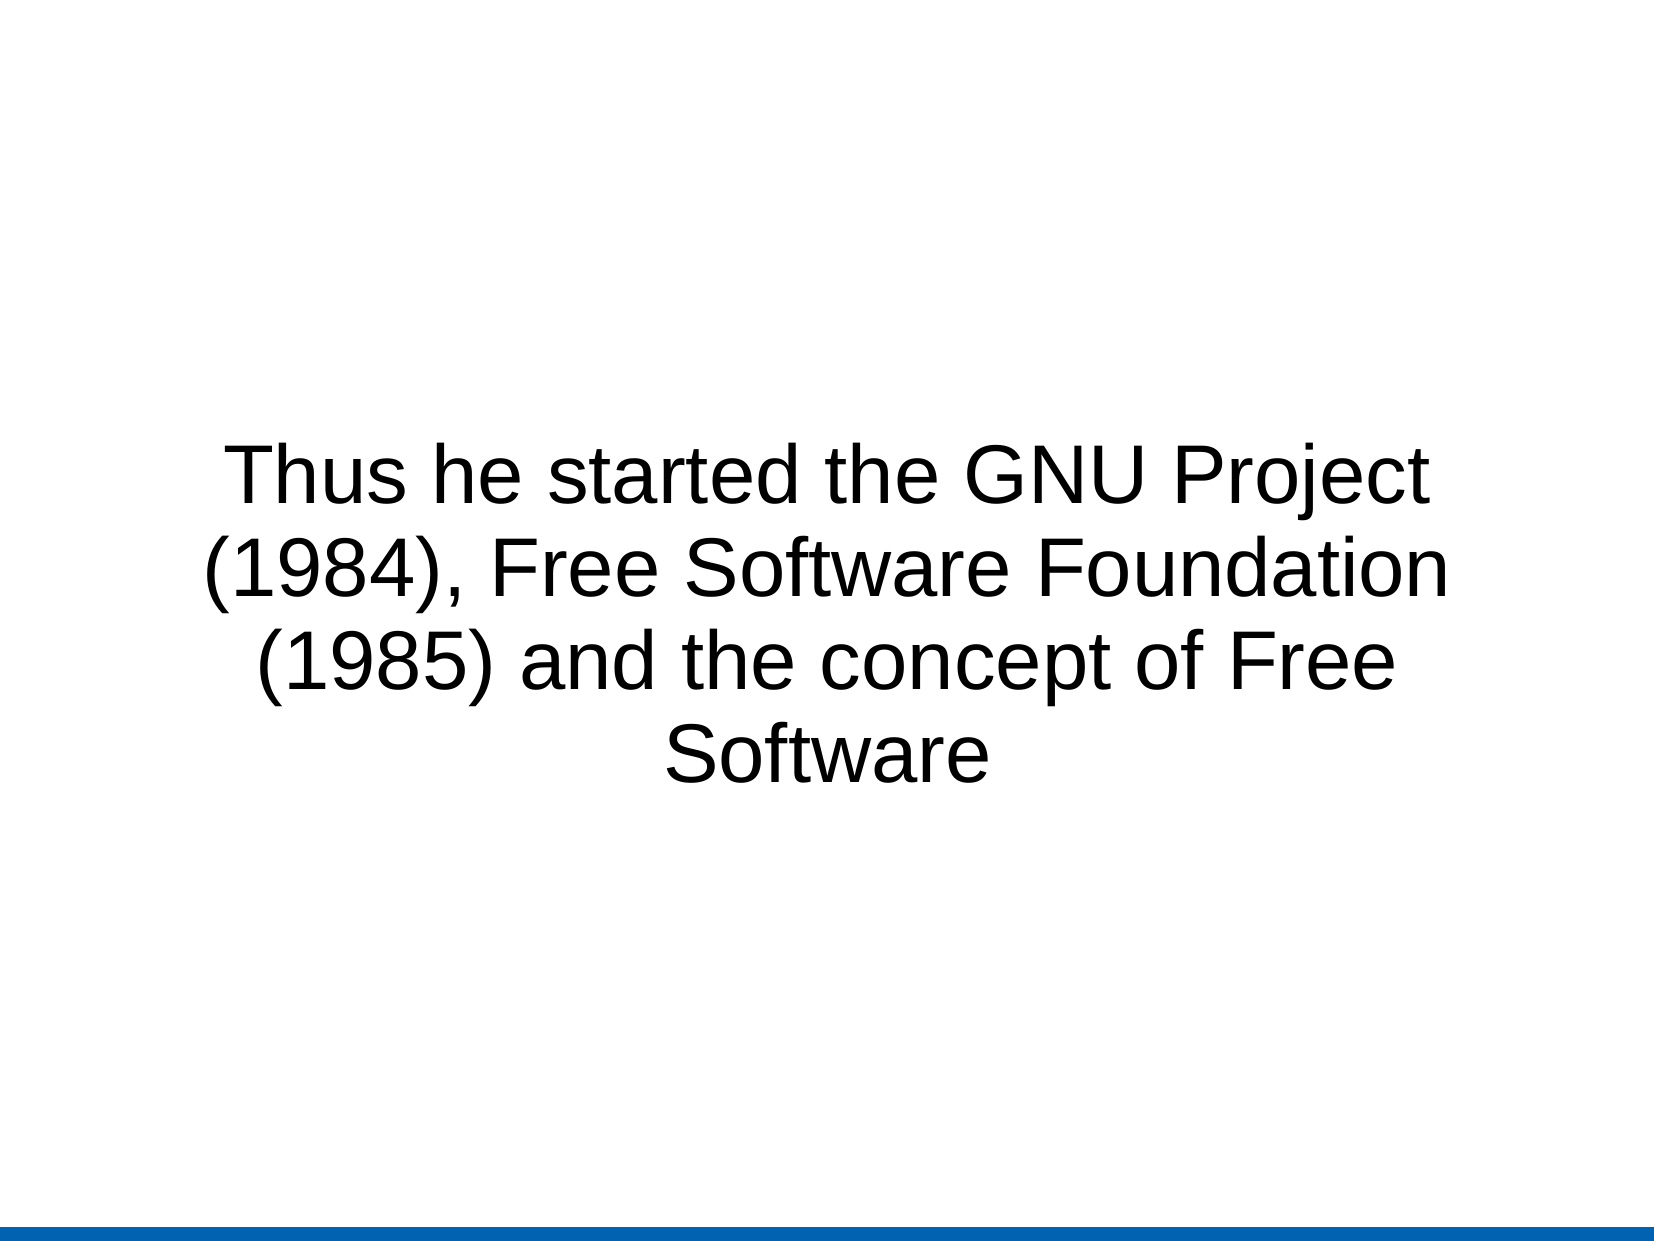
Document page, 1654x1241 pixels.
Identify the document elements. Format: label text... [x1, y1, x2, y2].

subtitle Thus he started the GNU Project (1984), Free Software Foundation (1985) and the concept of Free Software [121, 112, 1534, 1117]
